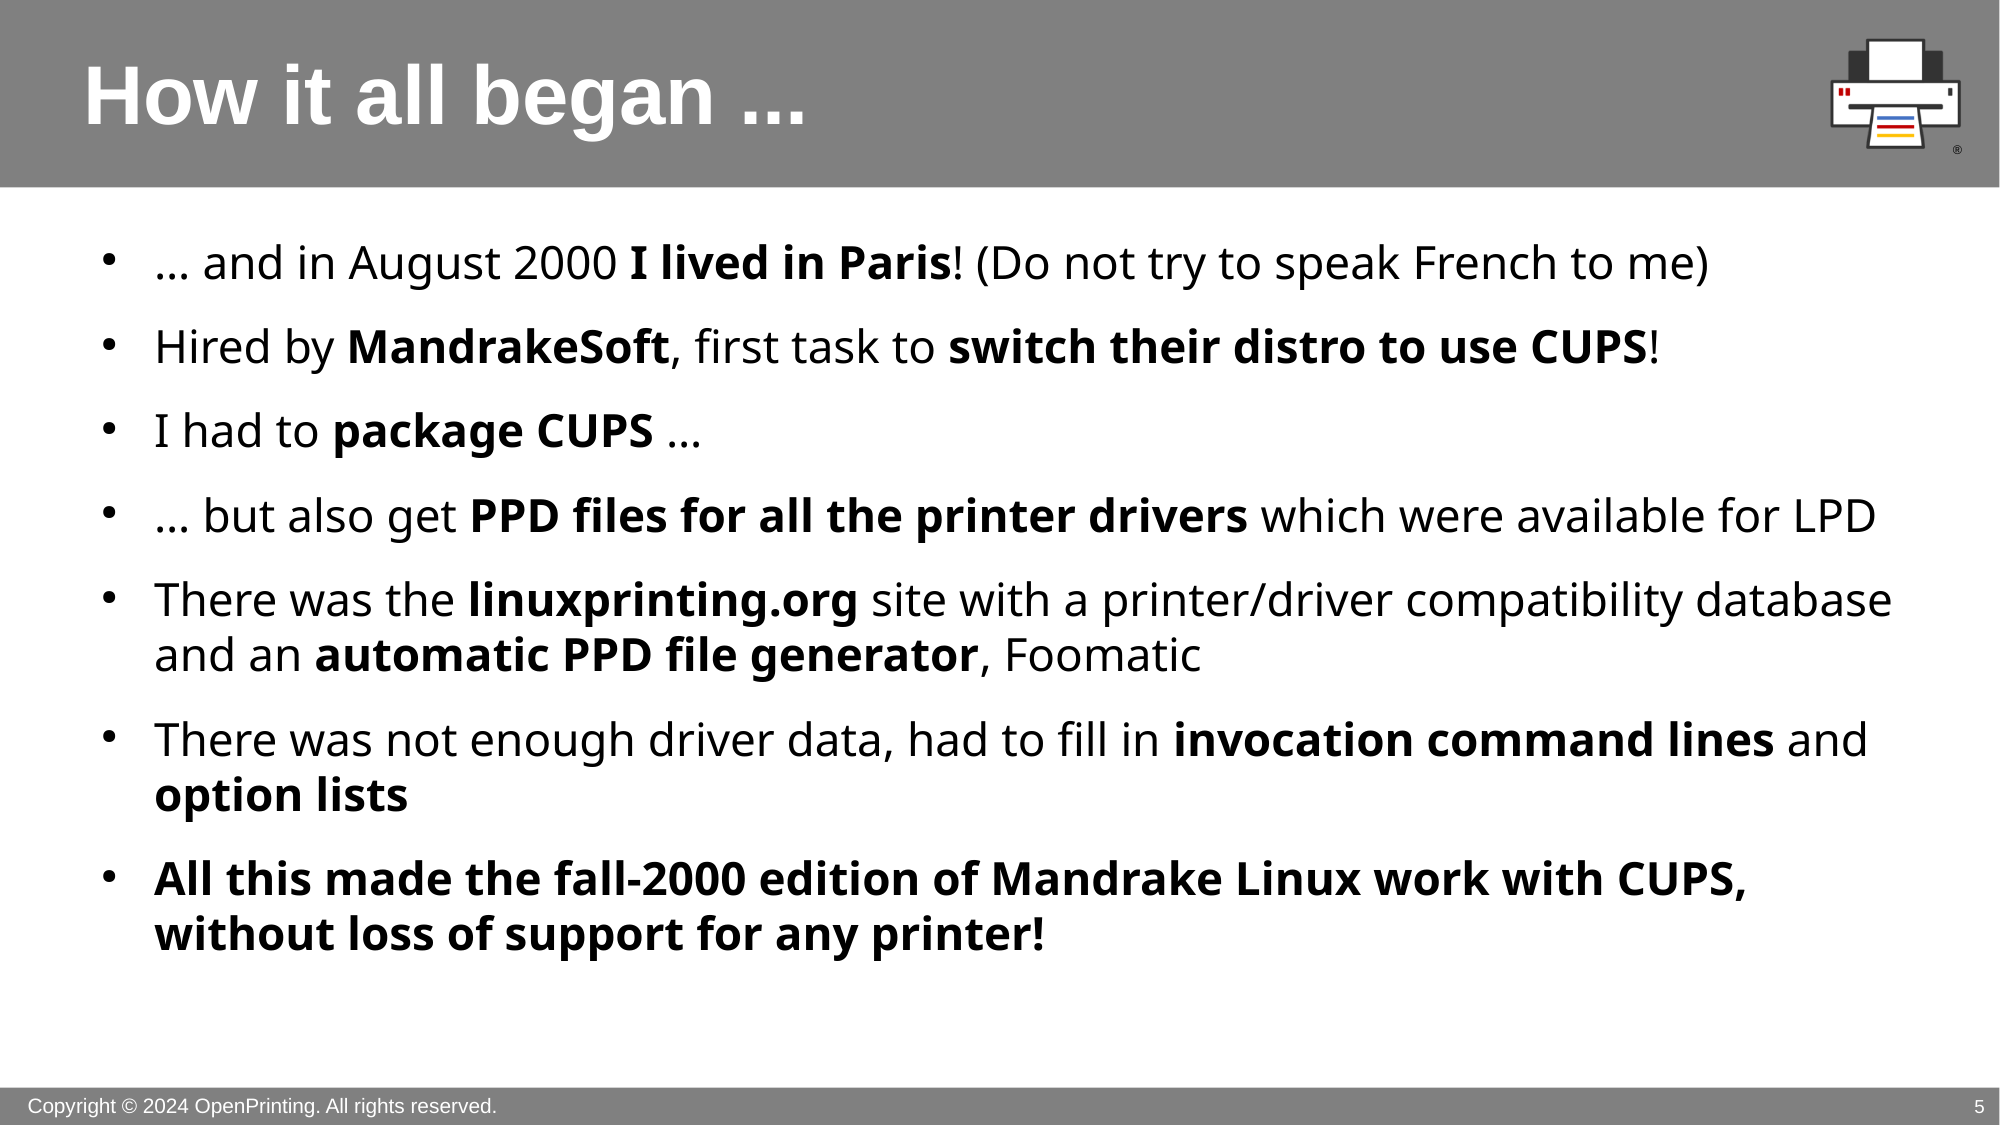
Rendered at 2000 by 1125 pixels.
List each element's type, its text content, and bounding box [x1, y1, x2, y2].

title How it all began ... [75, 7, 1786, 175]
list … and in August 2000 I lived in Paris! (Do not try to speak French to me) Hired by MandrakeSoft, first task to switch their distro to use CUPS! I had to package CUPS … … but also get PPD files for all the printer drivers which were available for LPD There was the linuxprinting.org site with a printer/driver compatibility database and an automatic PPD file generator, Foomatic There was not enough driver data, had to fill in invocation command lines and option lists All this made the fall-2000 edition of Mandrake Linux work with CUPS, without loss of support for any printer! [75, 224, 1936, 1067]
picture [1825, 33, 1966, 154]
